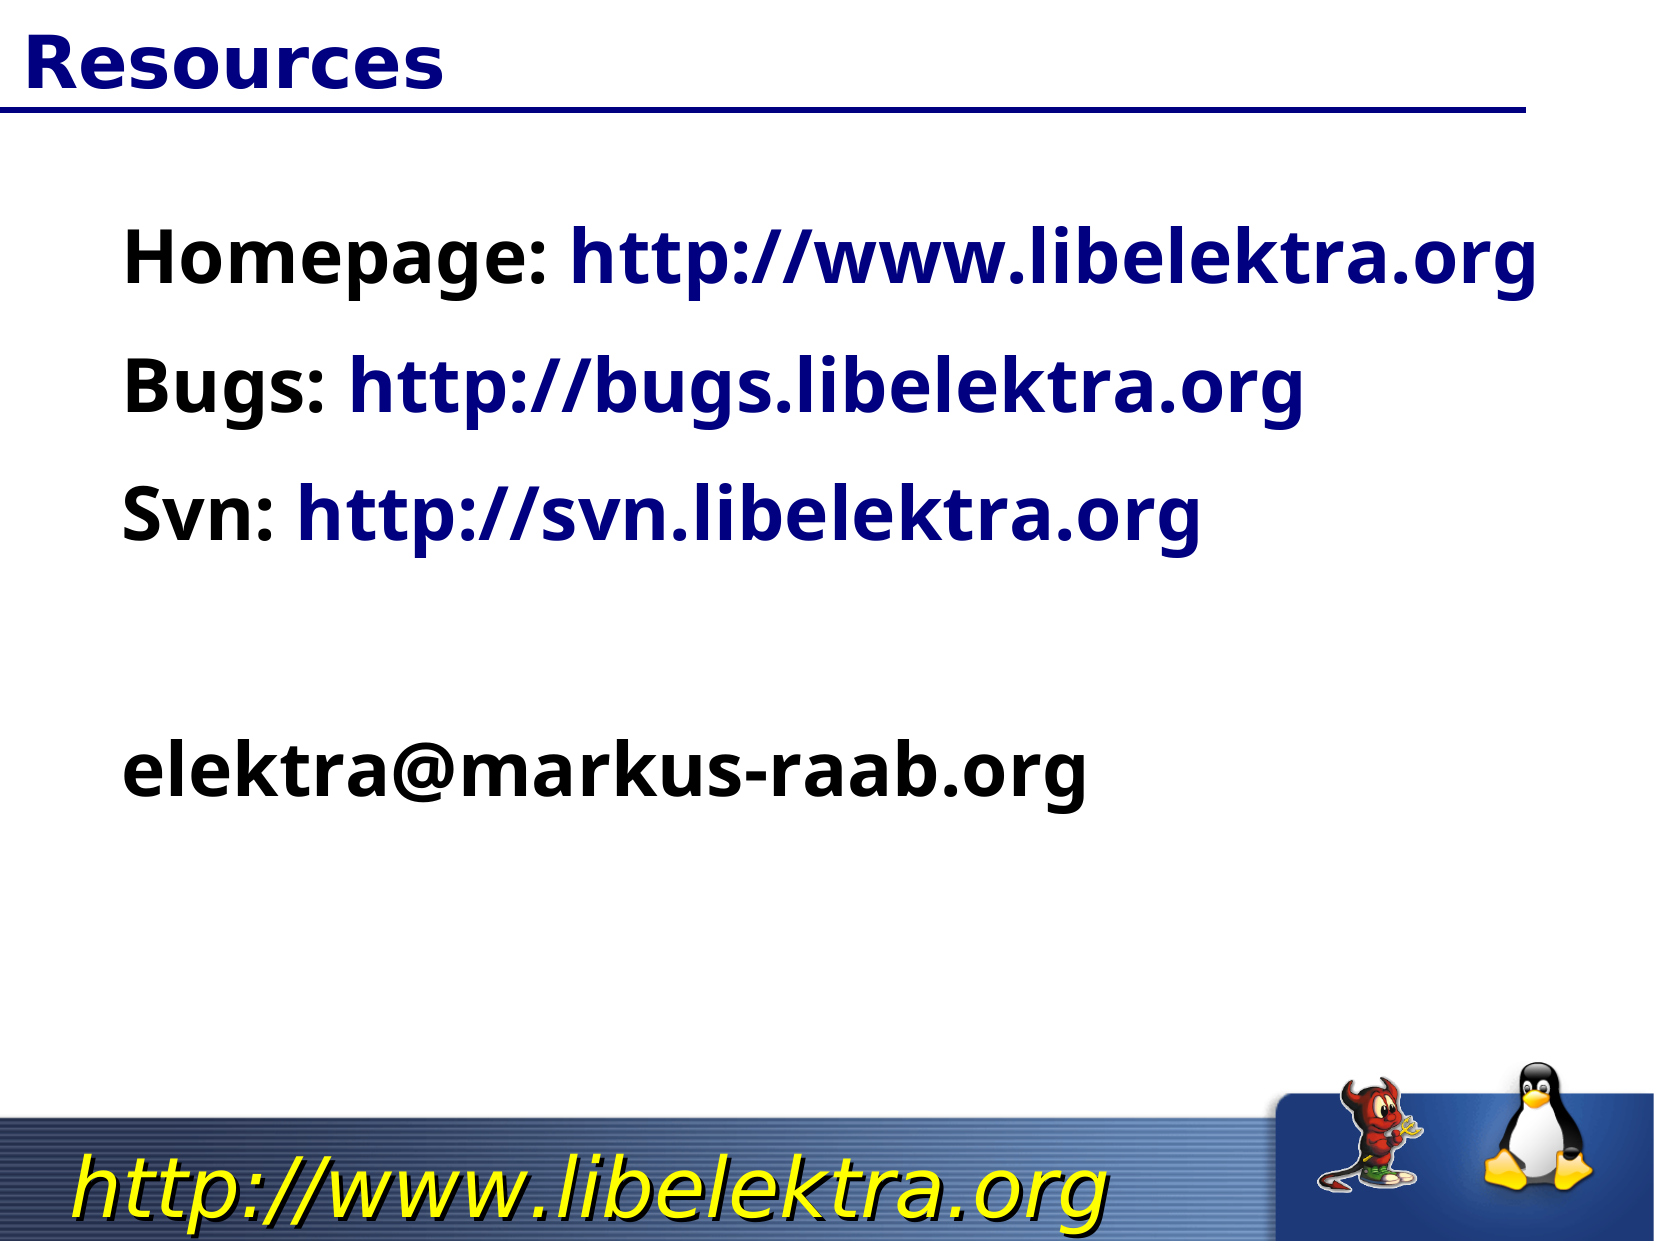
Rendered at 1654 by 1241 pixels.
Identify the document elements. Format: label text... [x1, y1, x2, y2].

list Homepage: http://www.libelektra.org Bugs: http://bugs.libelektra.org Svn: http://svn.libelektra.org elektra@markus-raab.org [121, 196, 1614, 978]
text_box Resources [22, 14, 1611, 111]
picture [0, 1061, 1654, 1241]
